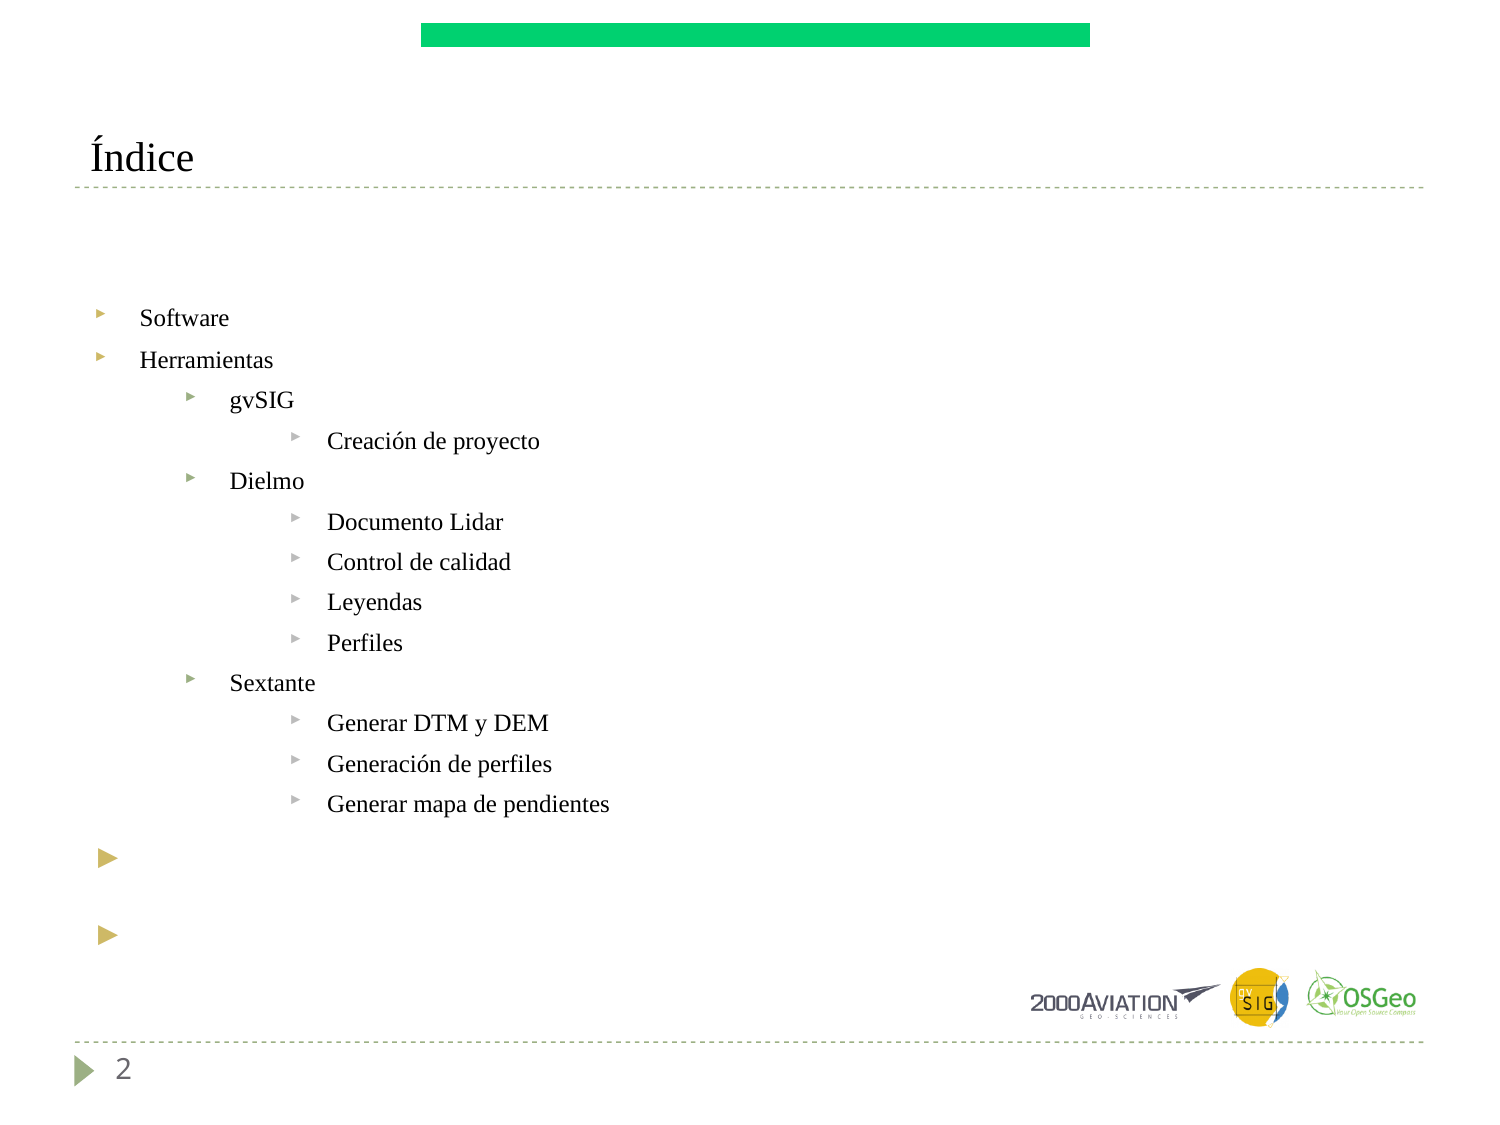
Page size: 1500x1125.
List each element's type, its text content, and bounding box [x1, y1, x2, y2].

title Índice [75, 24, 1426, 188]
picture [1230, 968, 1289, 1028]
picture [421, 23, 1090, 47]
text_box 2 [100, 1042, 426, 1103]
picture [1303, 967, 1418, 1019]
list Software Herramientas gvSIG Creación de proyecto Dielmo Documento Lidar Control de calidad Leyendas Perfiles Sextante Generar DTM y DEM Generación de perfiles Generar mapa de pendientes [79, 293, 1430, 953]
picture [1031, 984, 1221, 1020]
